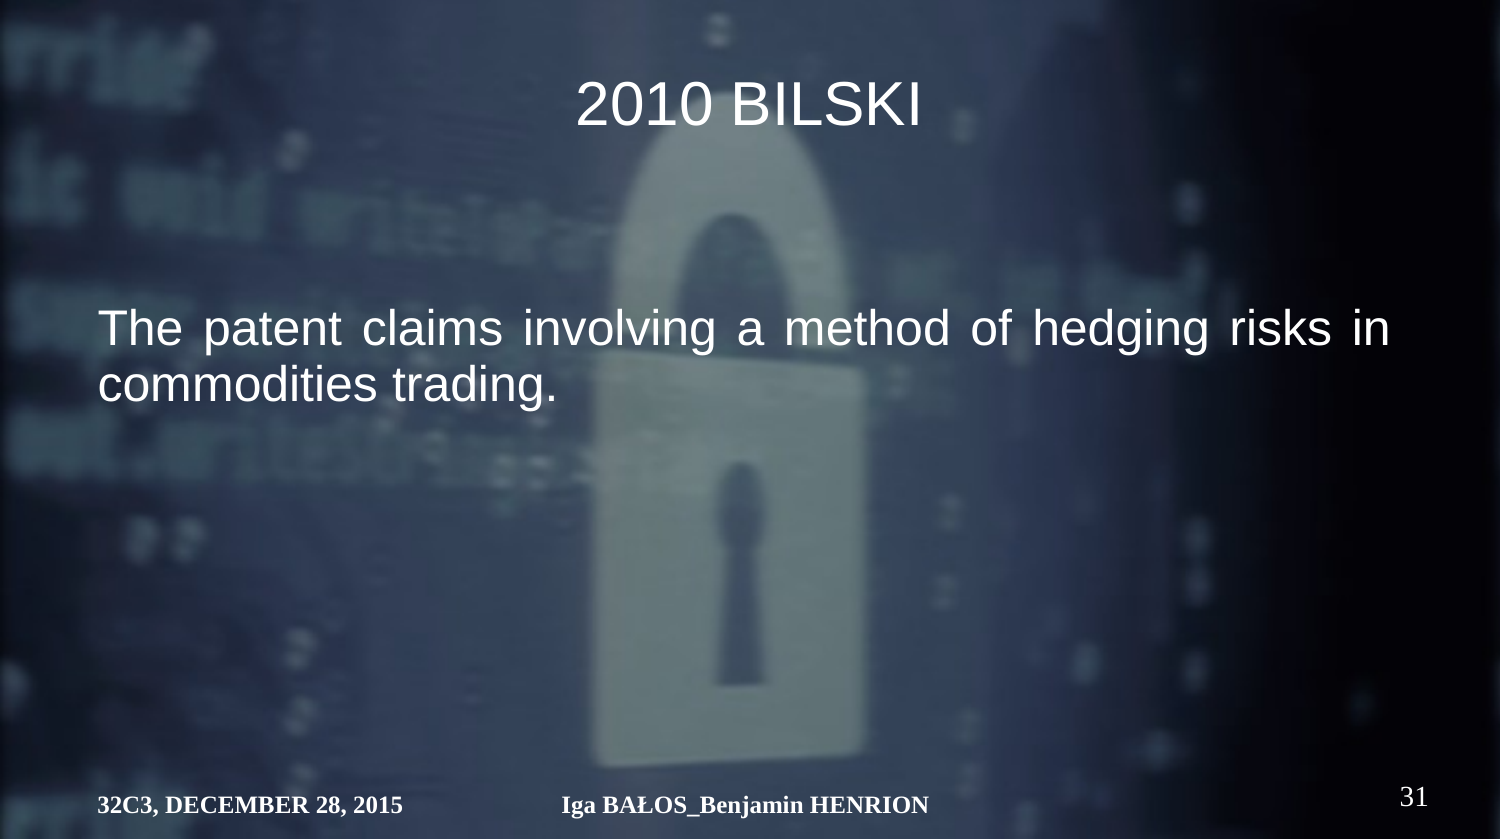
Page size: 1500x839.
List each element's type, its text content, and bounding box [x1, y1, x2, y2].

text_box The patent claims involving a method of hedging risks in commodities trading. [82, 212, 1406, 652]
subtitle [74, 33, 1425, 839]
picture [0, 0, 1500, 839]
